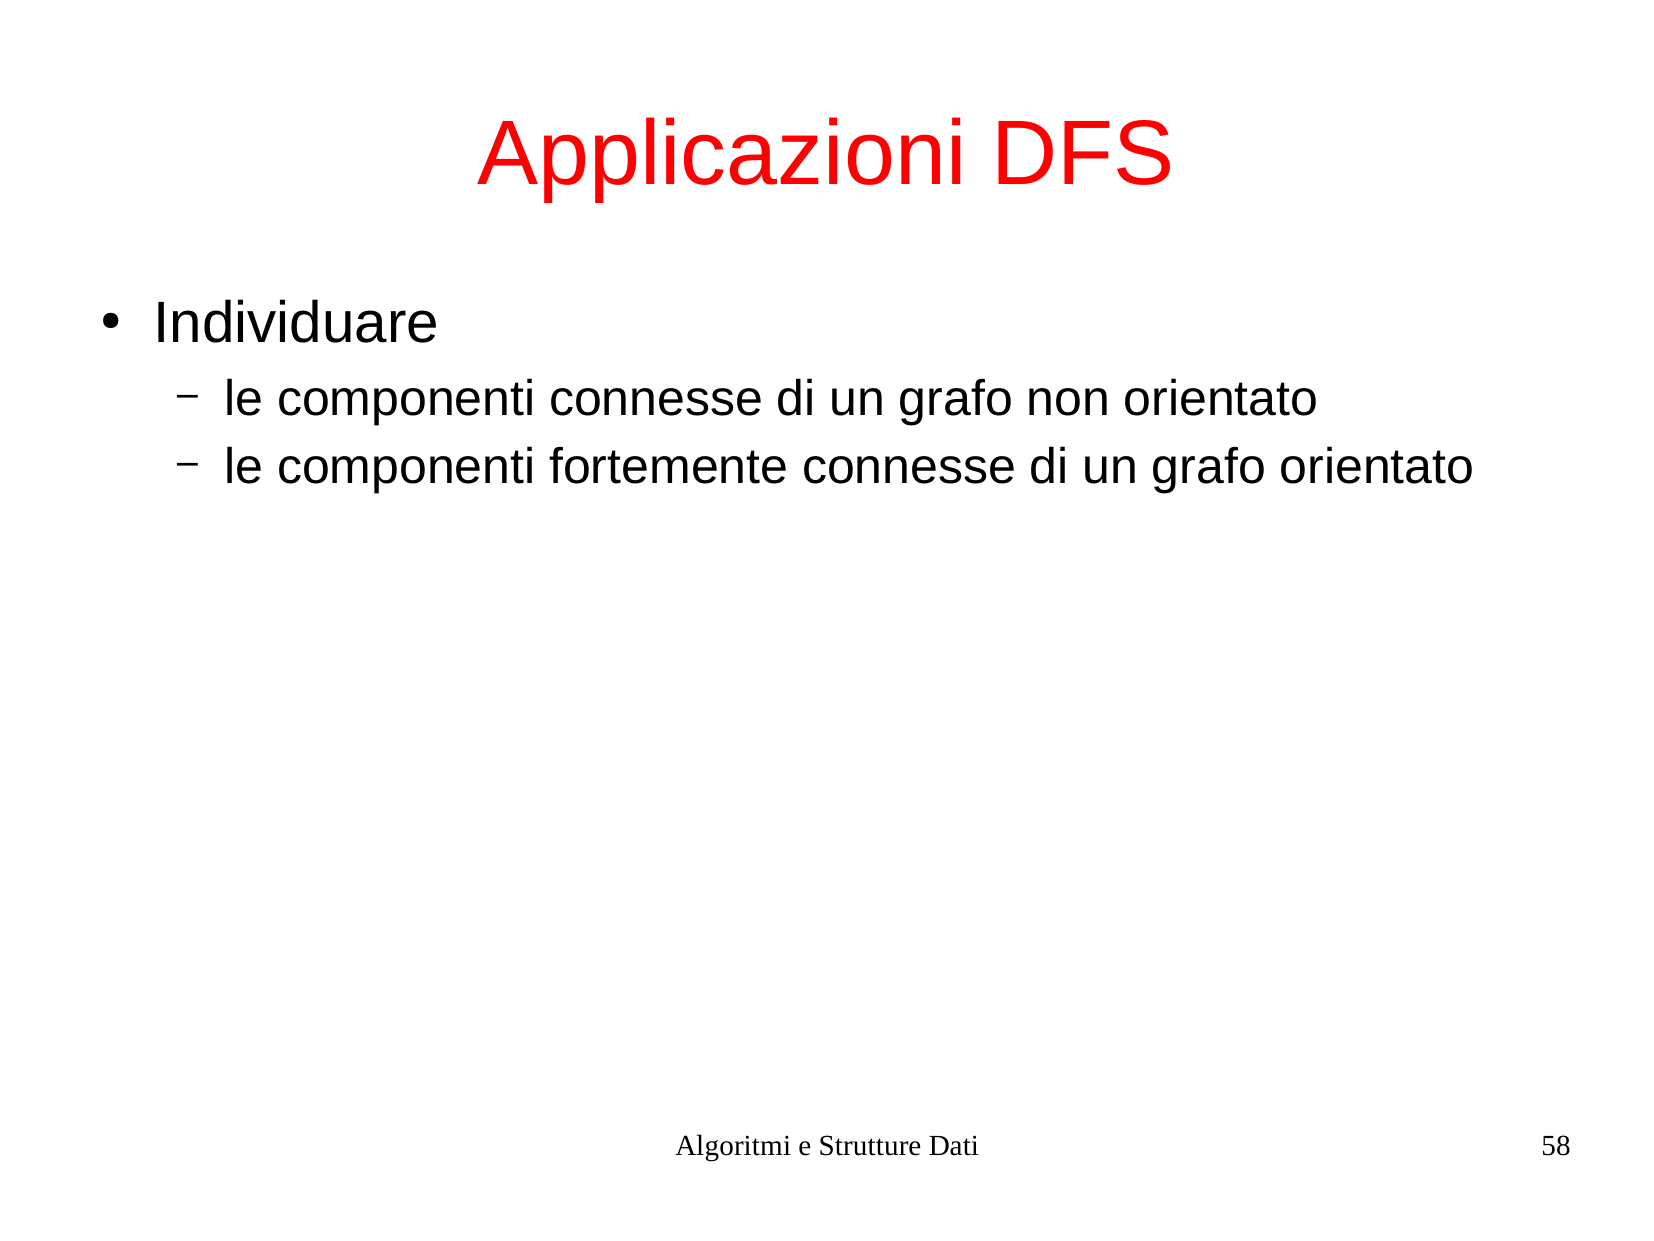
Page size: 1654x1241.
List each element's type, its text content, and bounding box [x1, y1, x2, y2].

title Applicazioni DFS [82, 49, 1571, 257]
list Individuare le componenti connesse di un grafo non orientato le componenti fortemente connesse di un grafo orientato [82, 290, 1571, 1109]
